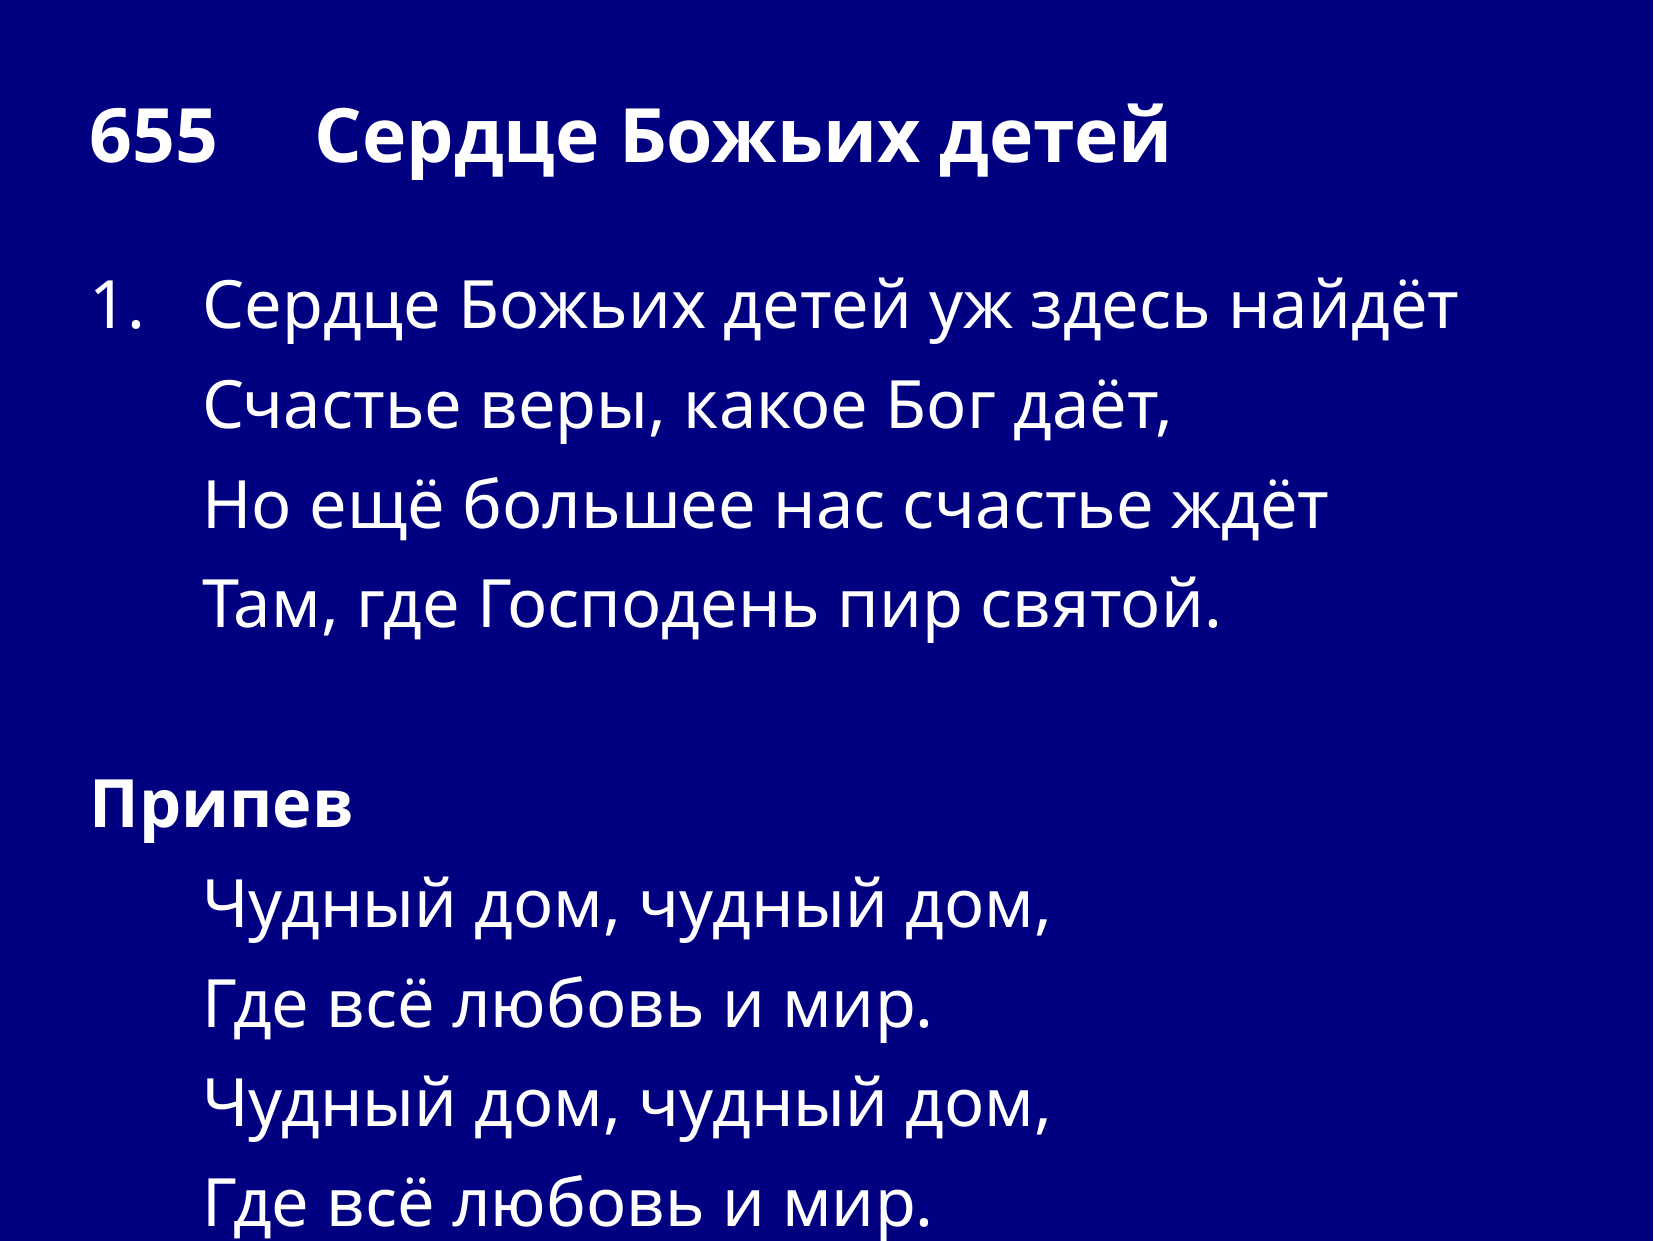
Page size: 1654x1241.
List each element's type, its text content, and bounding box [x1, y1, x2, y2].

text_box 1. Сердце Божьих детей уж здесь найдёт Счастье веры, какое Бог даёт, Но ещё большее нас счастье ждёт Там, где Господень пир святой. Припев Чудный дом, чудный дом, Где всё любовь и мир. Чудный дом, чудный дом, Где всё любовь и мир. [75, 188, 1576, 1163]
text_box 655 Сердце Божьих детей [75, 75, 1576, 188]
